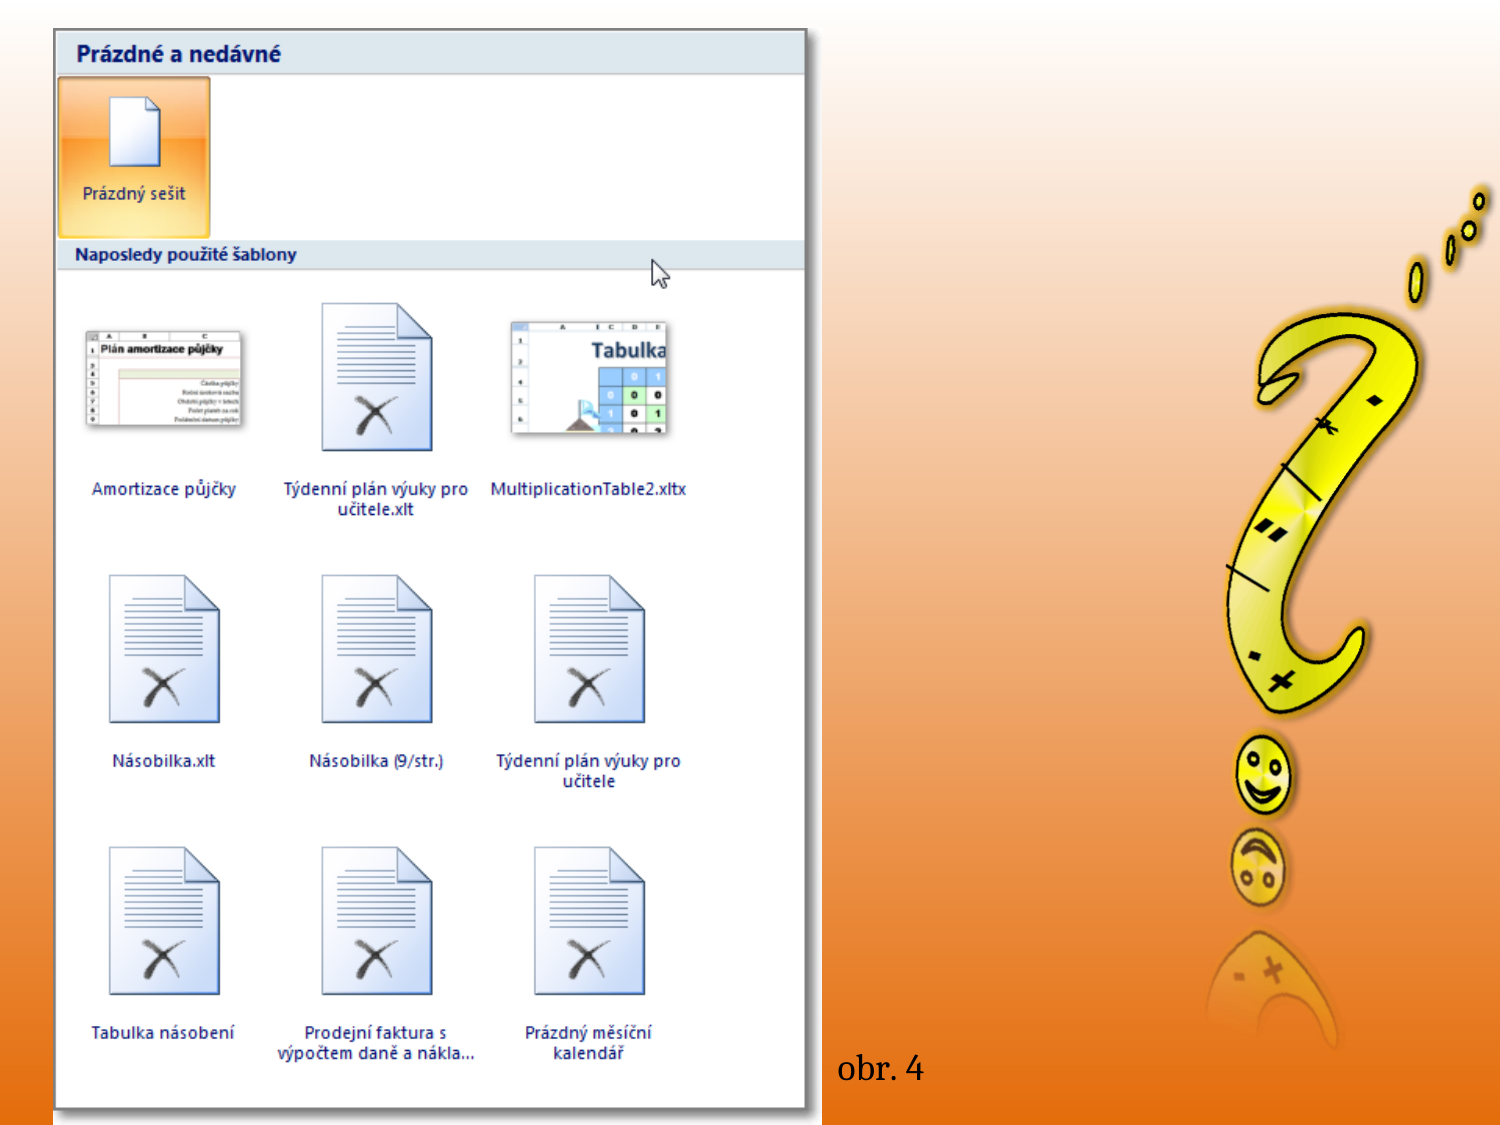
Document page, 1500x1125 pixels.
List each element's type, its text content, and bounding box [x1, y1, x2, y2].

text_box obr. 4 [822, 1034, 940, 1096]
picture [1171, 160, 1500, 1125]
picture [53, 28, 822, 1125]
